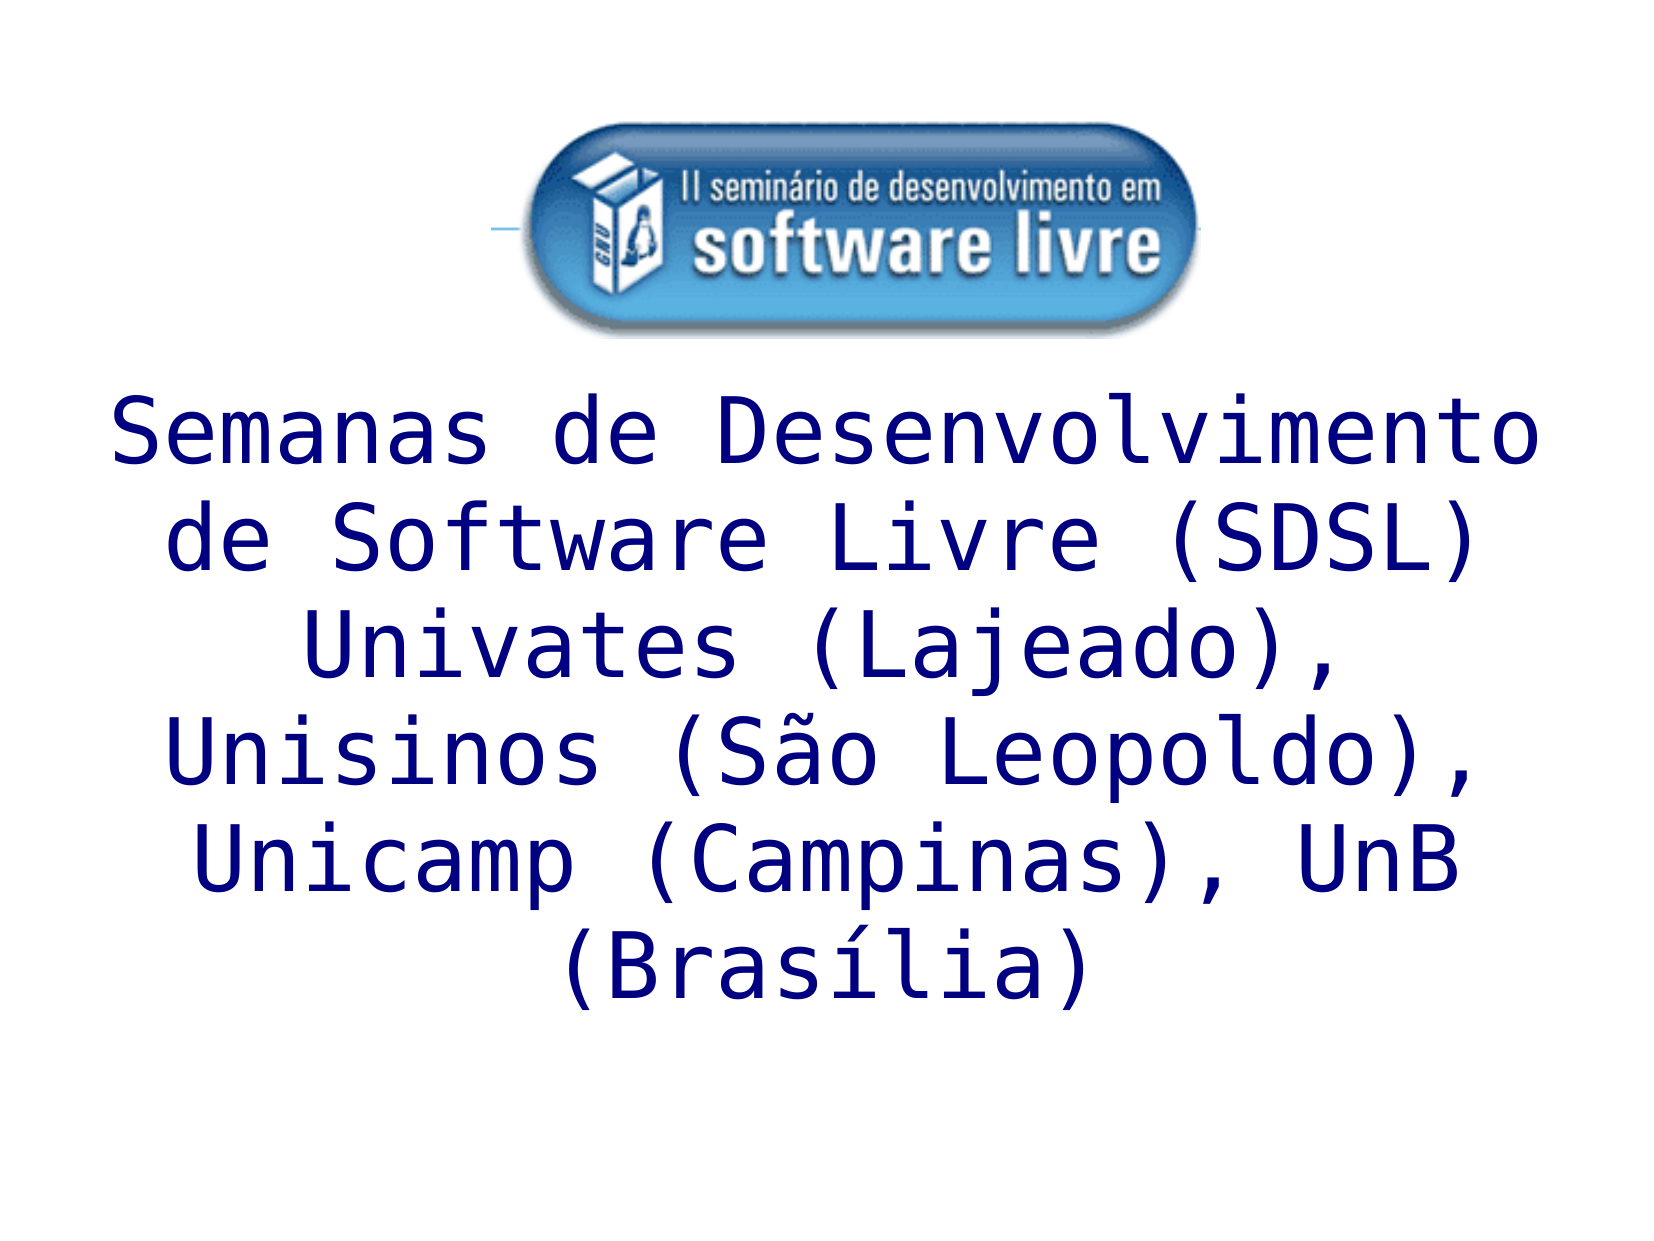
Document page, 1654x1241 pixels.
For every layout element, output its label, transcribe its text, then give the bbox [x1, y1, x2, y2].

subtitle Semanas de Desenvolvimento de Software Livre (SDSL) Univates (Lajeado), Unisinos (São Leopoldo), Unicamp (Campinas), UnB (Brasília) [82, 297, 1571, 1102]
picture [491, 88, 1201, 339]
